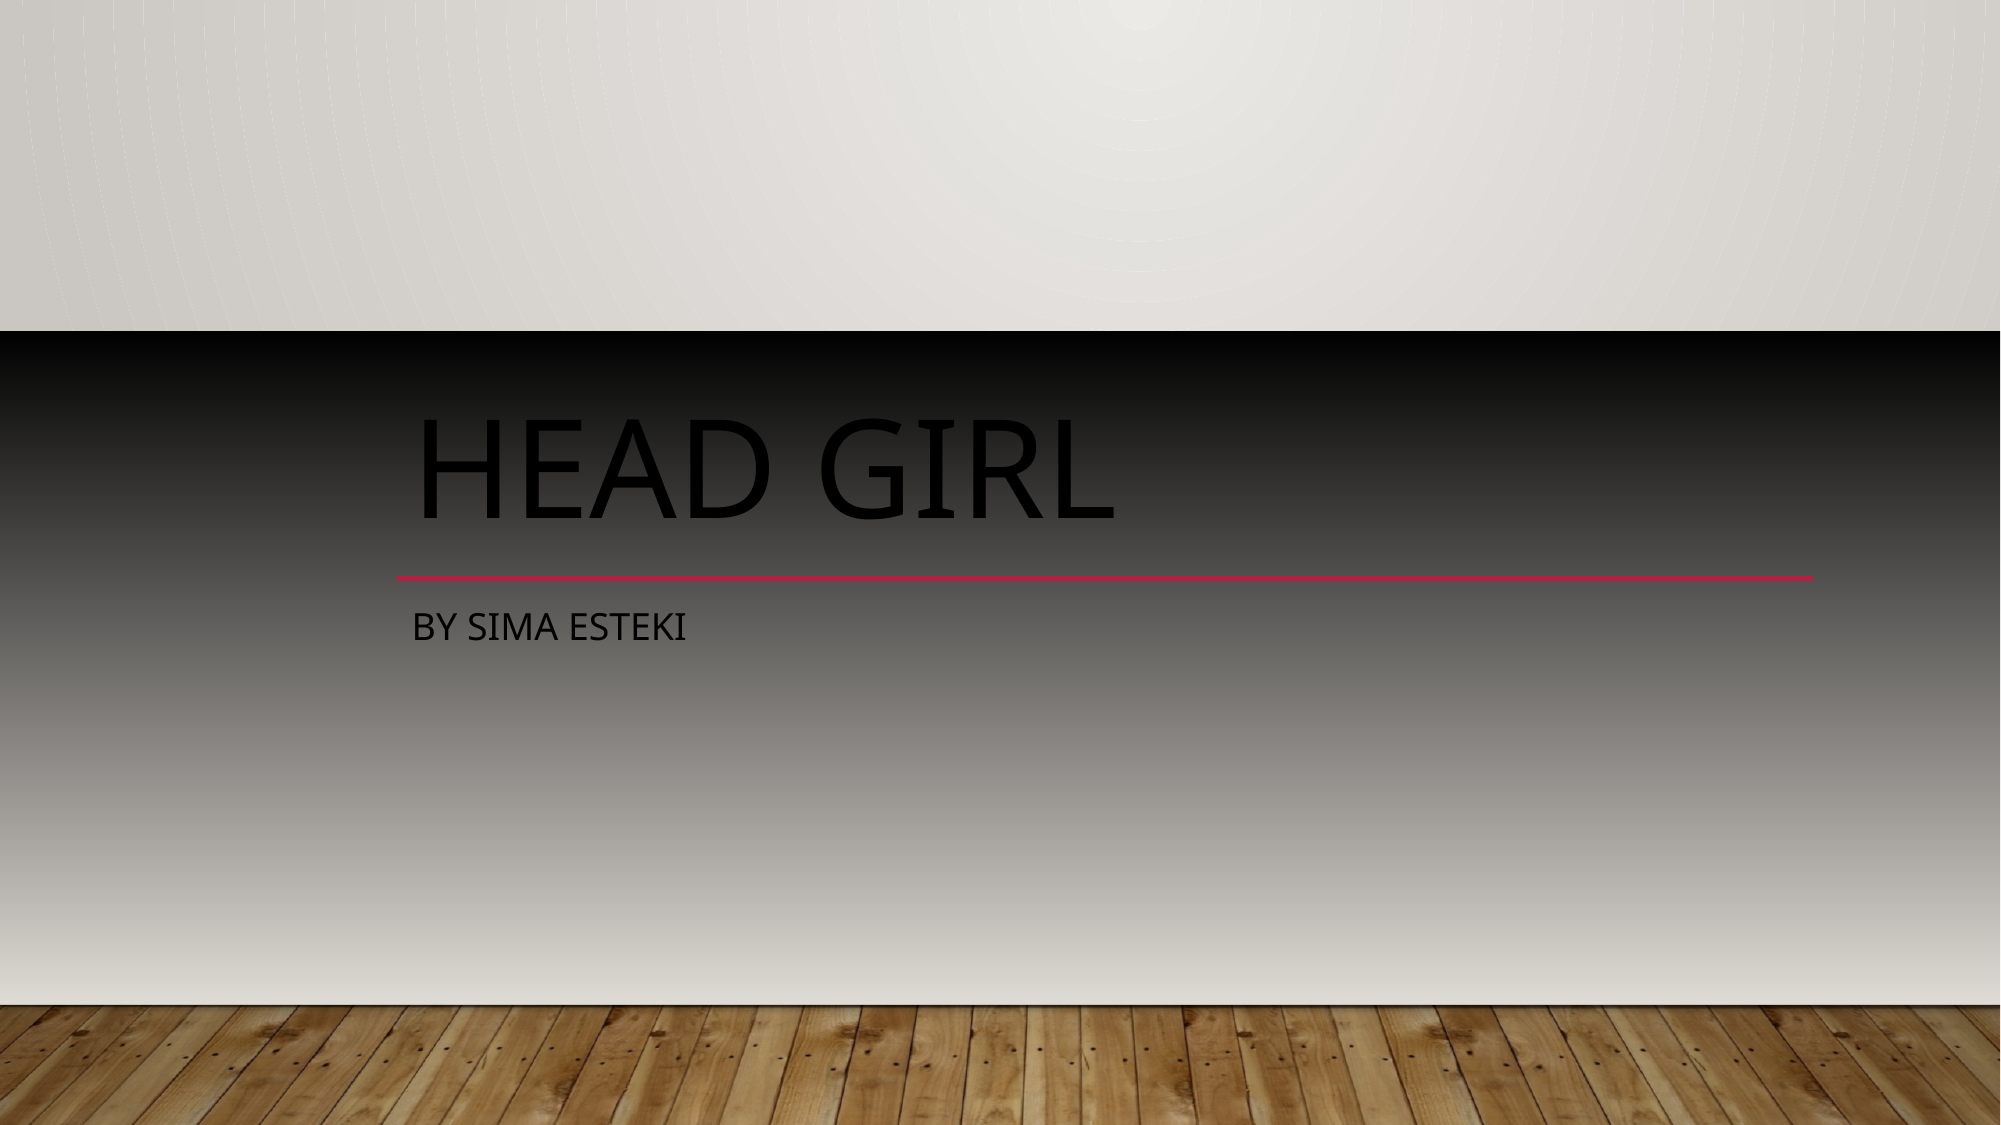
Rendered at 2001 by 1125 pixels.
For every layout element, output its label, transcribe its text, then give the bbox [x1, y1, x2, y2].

title HEAD GIRL [396, 131, 1814, 549]
subtitle BY SIMA ESTEKI [396, 579, 1814, 740]
